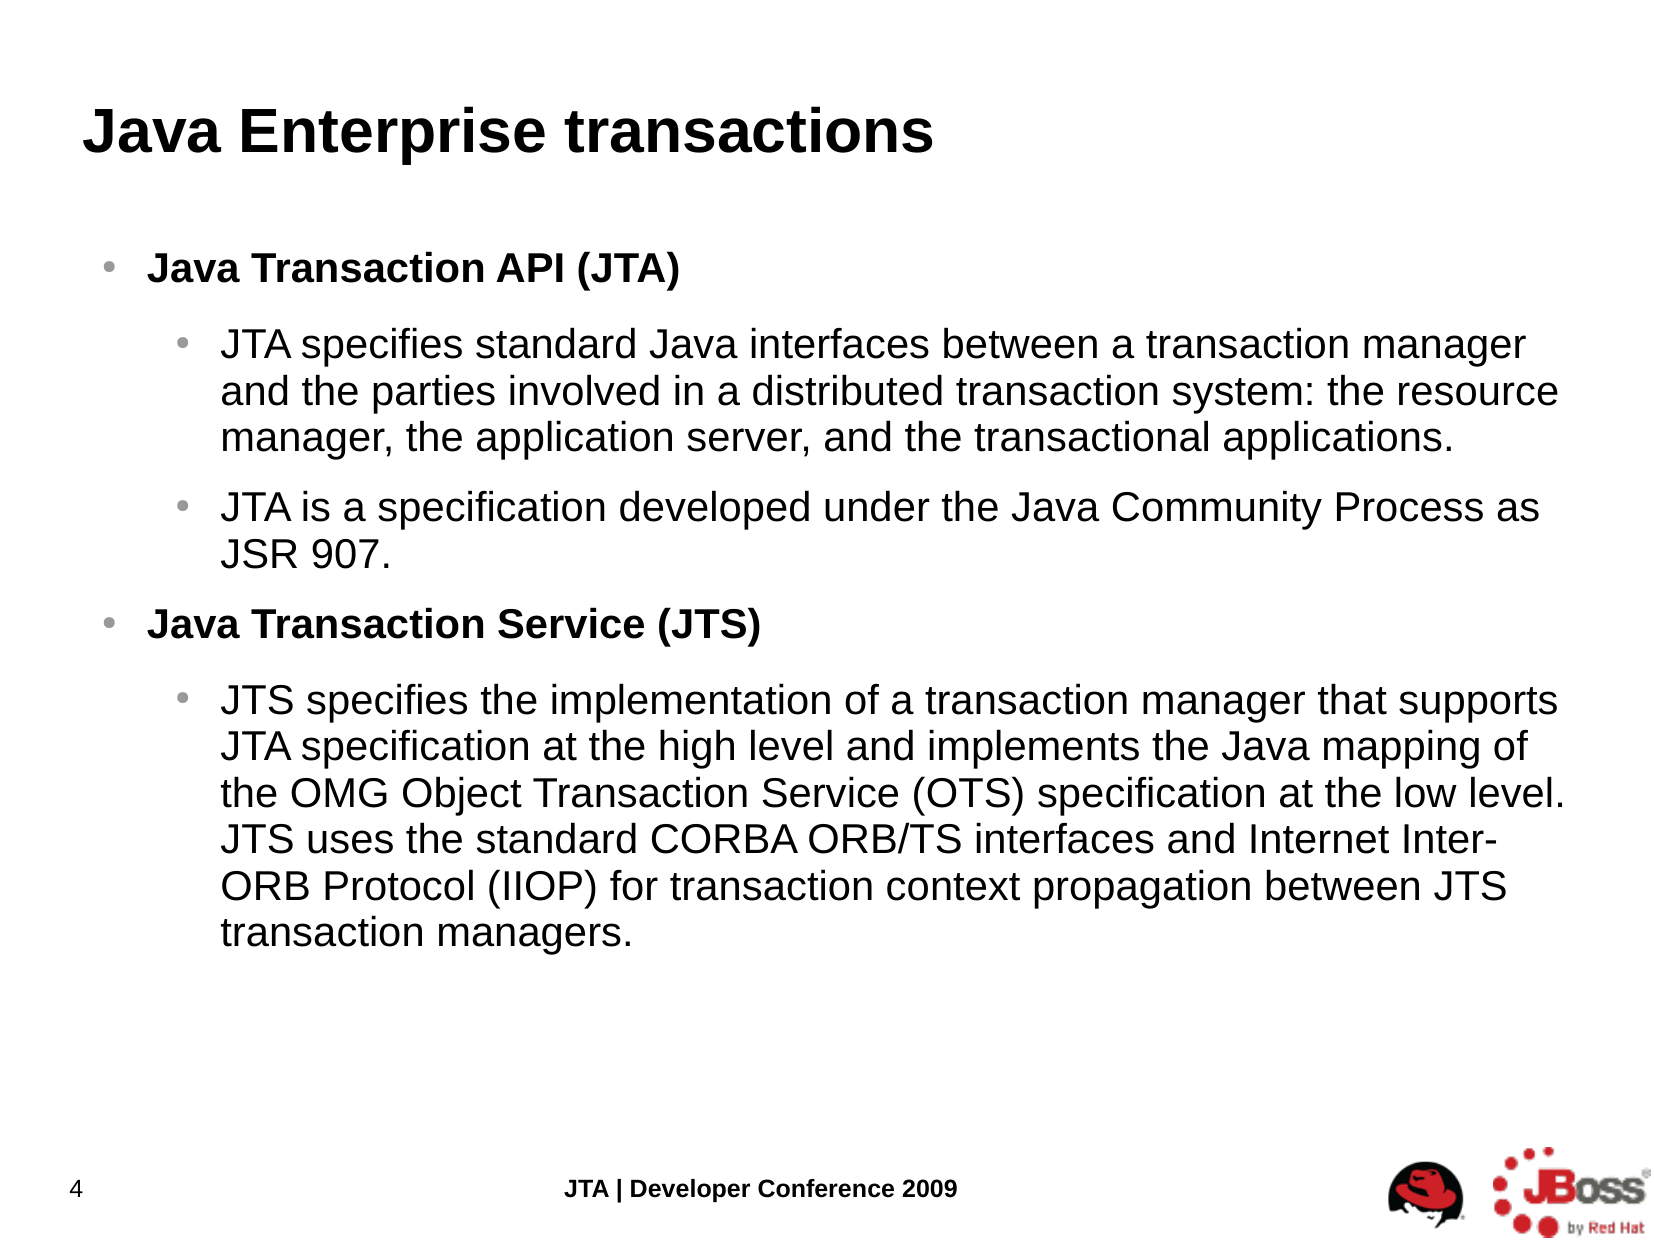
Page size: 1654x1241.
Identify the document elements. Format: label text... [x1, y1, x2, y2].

list Java Transaction API (JTA) JTA specifies standard Java interfaces between a transaction manager and the parties involved in a distributed transaction system: the resource manager, the application server, and the transactional applications. JTA is a specification developed under the Java Community Process as JSR 907. Java Transaction Service (JTS) JTS specifies the implementation of a transaction manager that supports JTA specification at the high level and implements the Java mapping of the OMG Object Transaction Service (OTS) specification at the low level. JTS uses the standard CORBA ORB/TS interfaces and Internet Inter-ORB Protocol (IIOP) for transaction context propagation between JTS transaction managers. [86, 244, 1576, 1024]
title Java Enterprise transactions [82, 45, 1571, 218]
picture [1387, 1159, 1471, 1238]
picture [1493, 1147, 1651, 1238]
